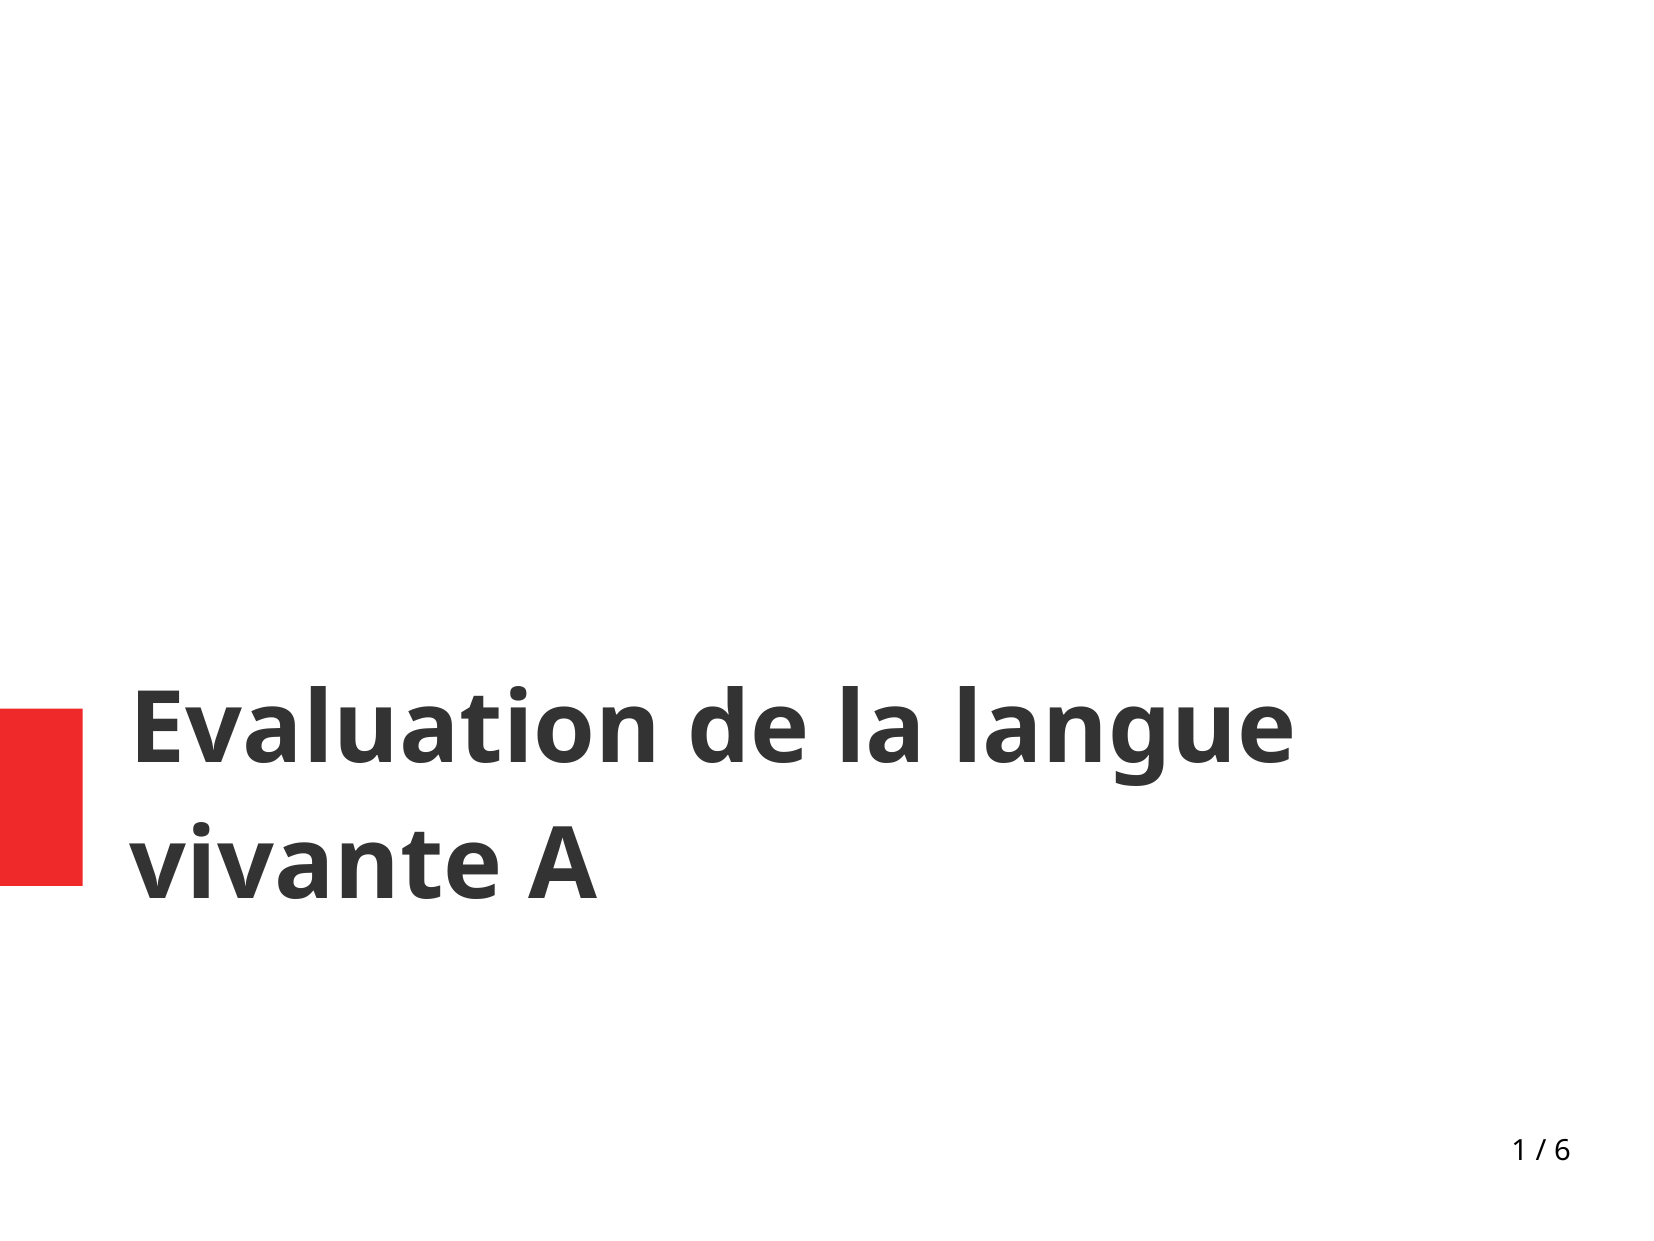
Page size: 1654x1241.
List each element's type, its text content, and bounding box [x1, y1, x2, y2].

title Evaluation de la langue vivante A [129, 655, 1536, 928]
